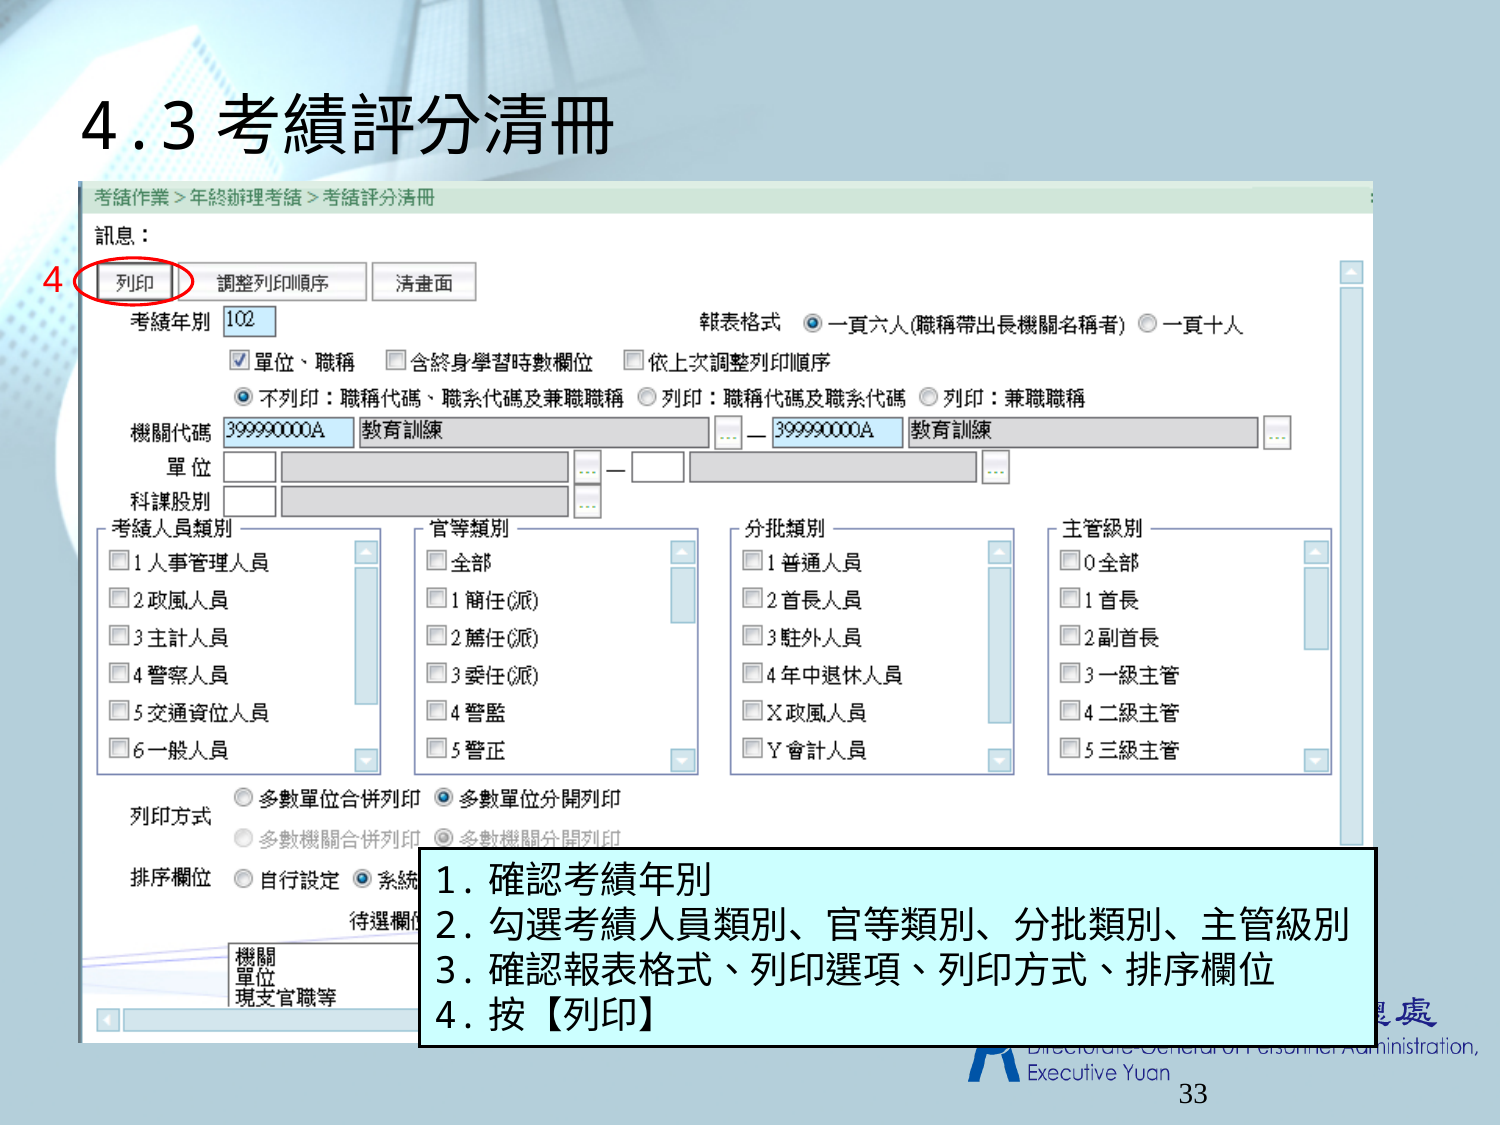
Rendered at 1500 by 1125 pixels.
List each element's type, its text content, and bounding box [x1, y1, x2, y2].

picture [78, 181, 1373, 1043]
text_box 4 [29, 255, 77, 301]
text_box 4.3考績評分清冊 [65, 66, 1364, 179]
text_box 1.確認考績年別 2.勾選考績人員類別、官等類別、分批類別、主管級別 3.確認報表格式、列印選項、列印方式、排序欄位 4.按【列印】 [419, 848, 1377, 1047]
picture [78, 260, 191, 303]
text_box [1163, 1066, 1477, 1125]
